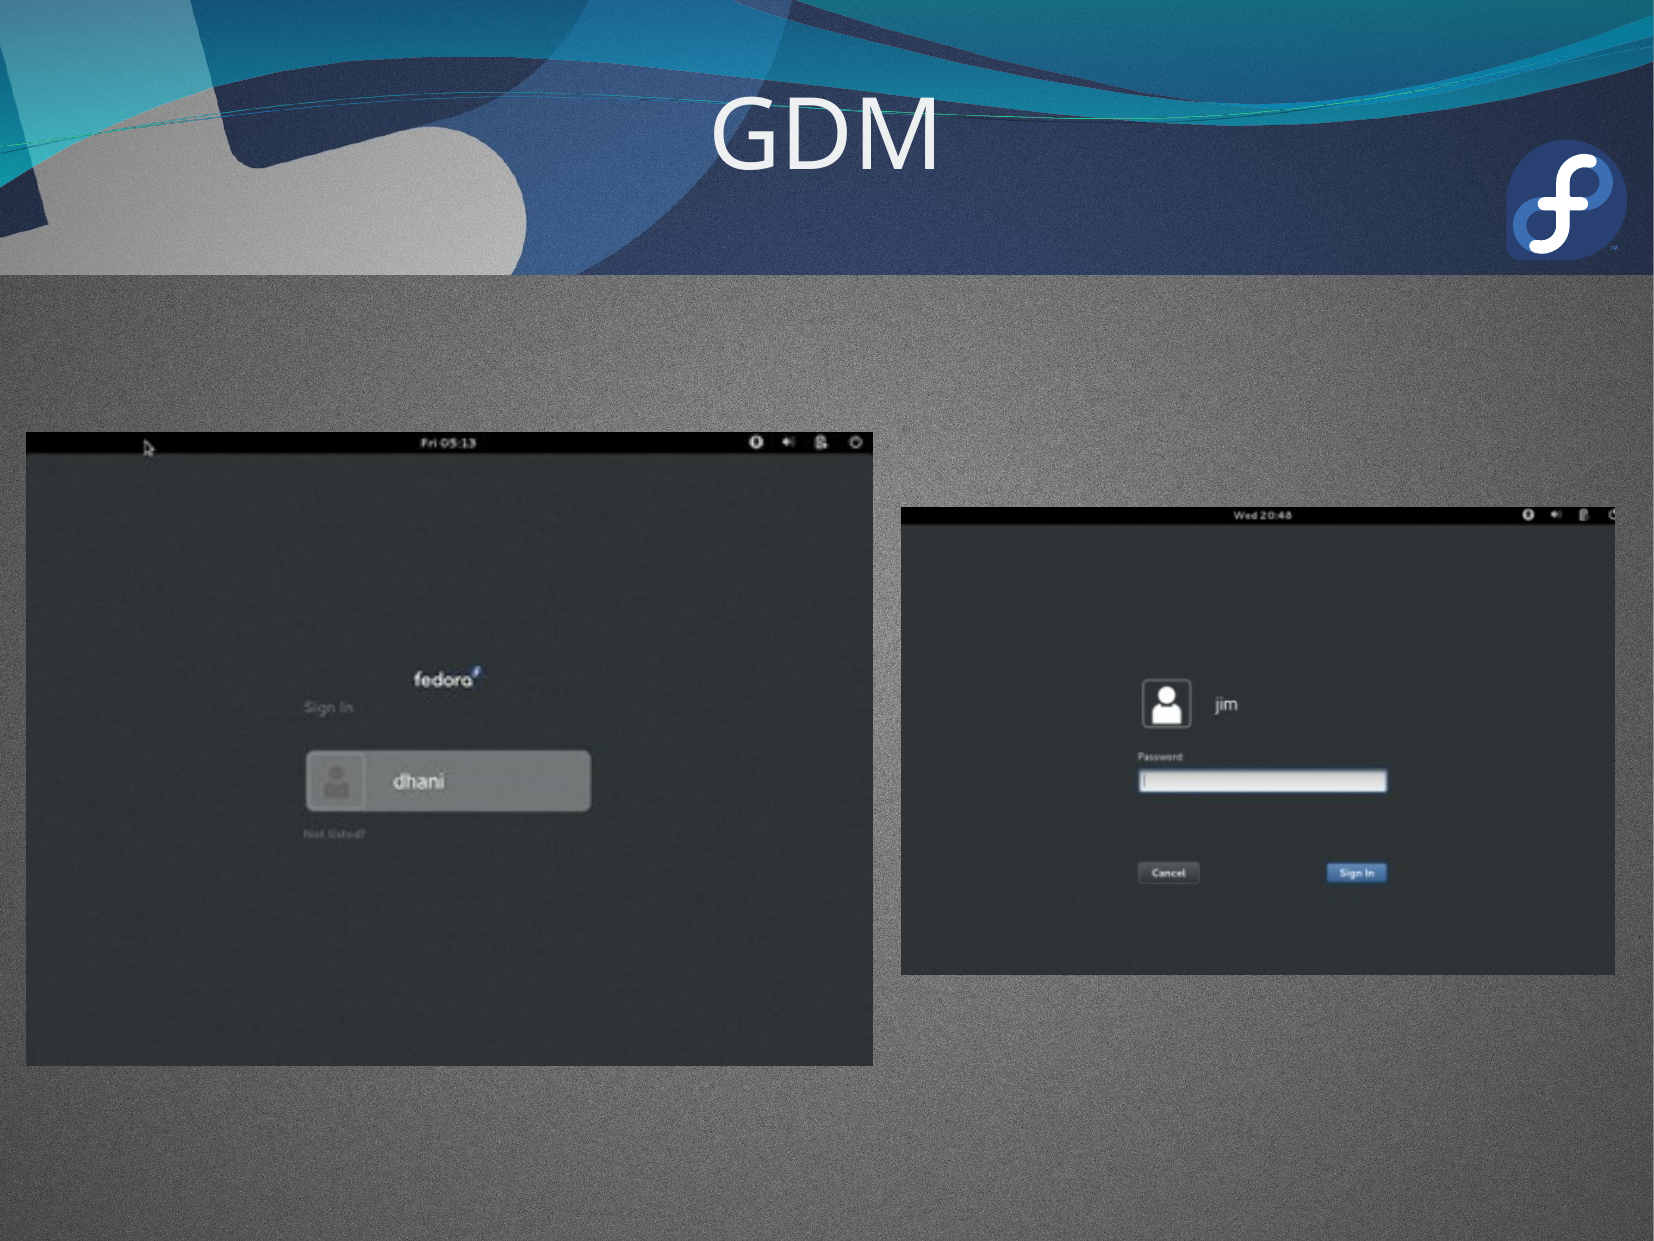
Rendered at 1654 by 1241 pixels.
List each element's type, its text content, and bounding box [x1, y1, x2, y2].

text_box GDM [88, 29, 1565, 237]
picture [0, 0, 1654, 1241]
